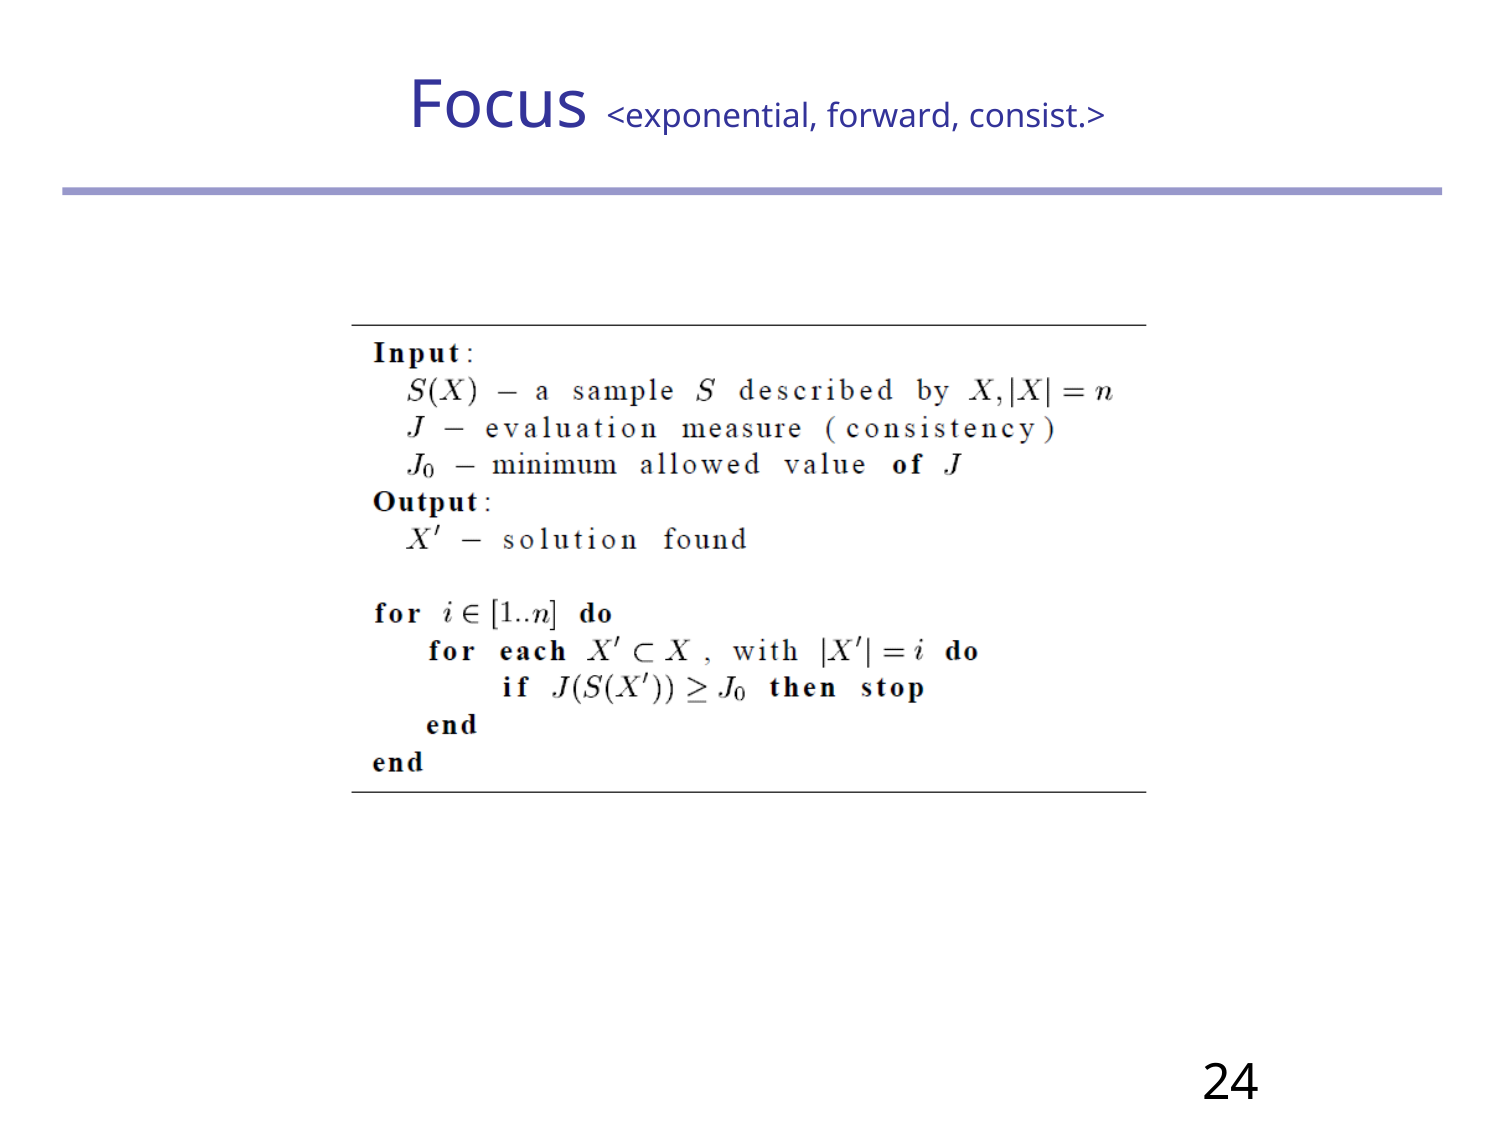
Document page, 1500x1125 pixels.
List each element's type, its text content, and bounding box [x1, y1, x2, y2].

picture [343, 316, 1165, 813]
title Focus <exponential, forward, consist.> [60, 32, 1456, 170]
list [62, 148, 1426, 999]
text_box <number> [1187, 1050, 1500, 1125]
